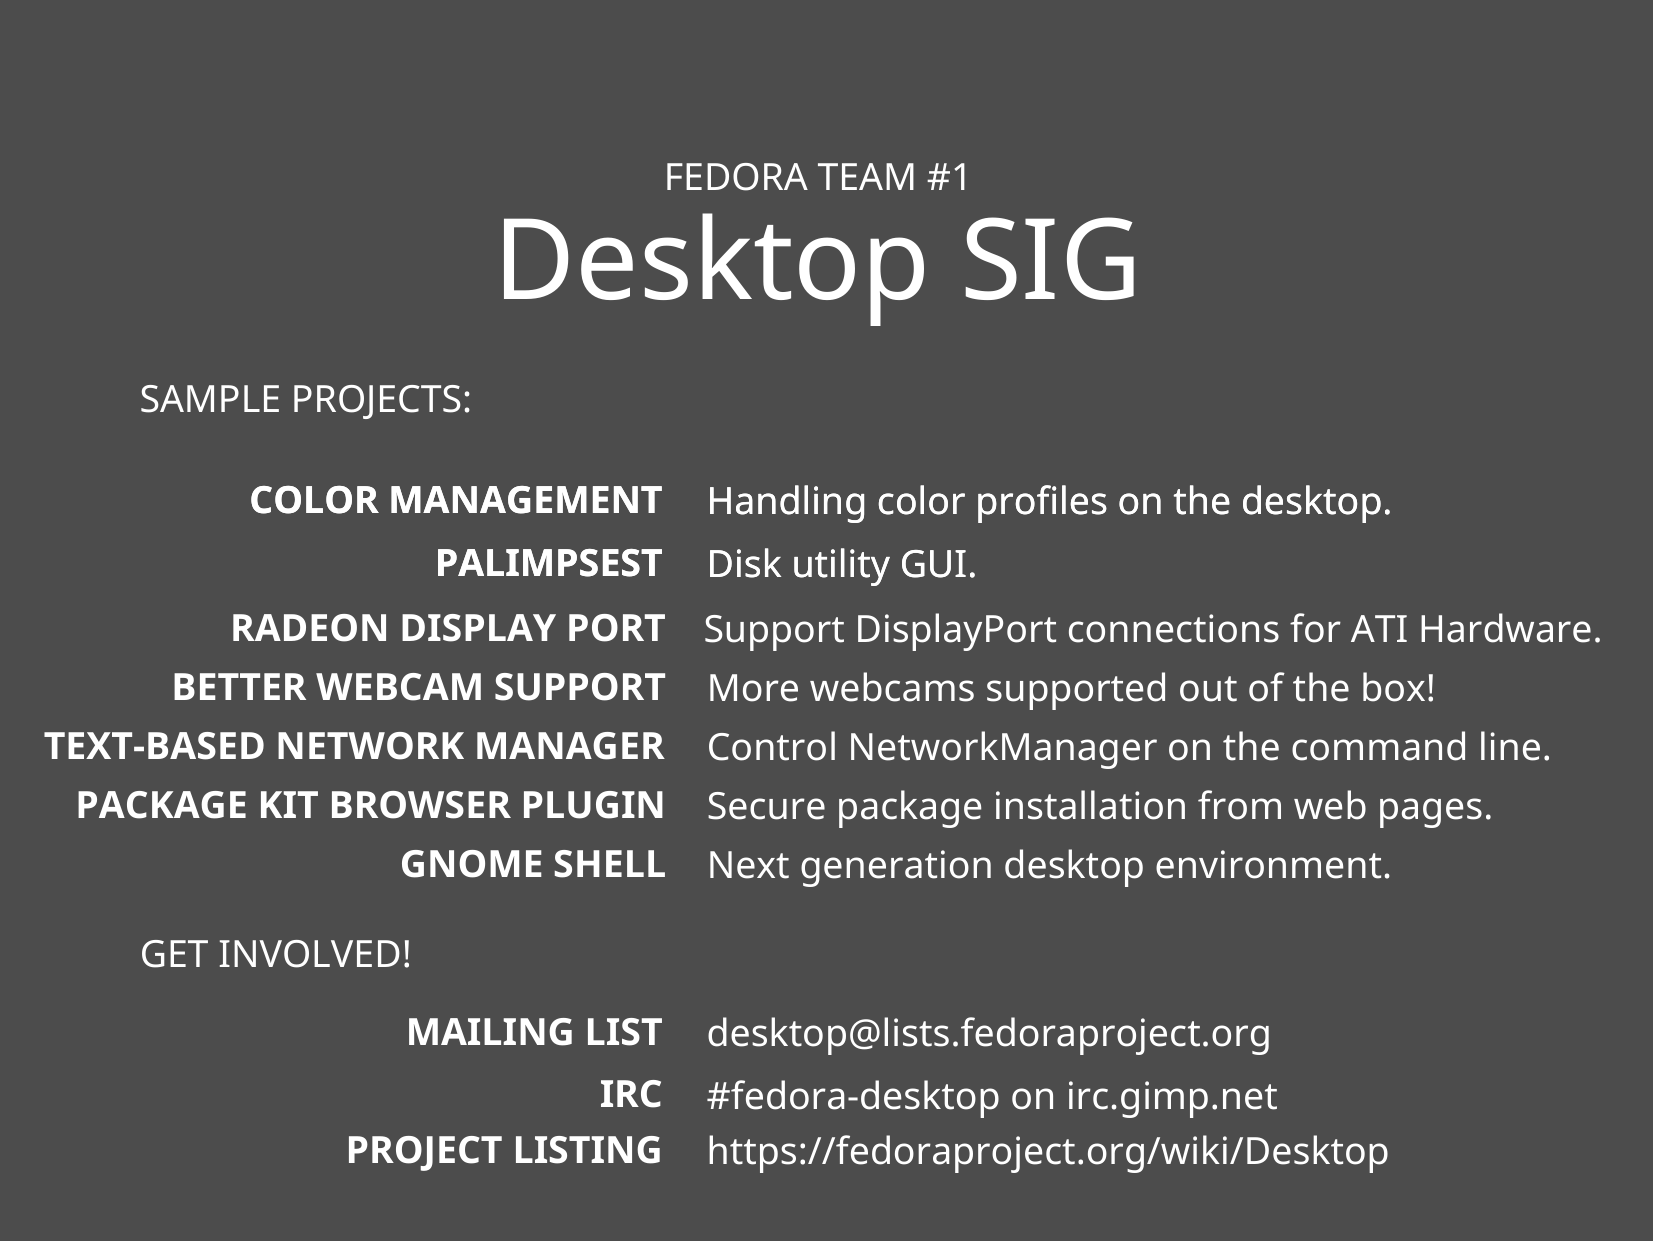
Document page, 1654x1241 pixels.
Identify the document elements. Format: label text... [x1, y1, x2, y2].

title BETTER WEBCAM SUPPORT [149, 644, 667, 736]
title desktop@lists.fedoraproject.org [706, 1005, 1437, 1066]
title PACKAGE KIT BROWSER PLUGIN [37, 762, 667, 854]
title Support DisplayPort connections for ATI Hardware. [703, 586, 1653, 678]
title Disk utility GUI. [706, 534, 1270, 613]
title #fedora-desktop on irc.gimp.net [706, 1066, 1426, 1123]
title MAILING LIST [236, 1004, 664, 1066]
title Handling color profiles on the desktop. [706, 474, 1437, 534]
title GET INVOLVED! [139, 911, 703, 1003]
title PROJECT LISTING [236, 1122, 664, 1184]
title Next generation desktop environment. [706, 822, 1437, 914]
title COLOR MANAGEMENT [236, 472, 664, 534]
title RADEON DISPLAY PORT [199, 585, 667, 644]
title TEXT-BASED NETWORK MANAGER [0, 703, 666, 795]
title IRC [274, 1066, 664, 1122]
title https://fedoraproject.org/wiki/Desktop [706, 1123, 1538, 1184]
title GNOME SHELL [274, 821, 667, 911]
title Control NetworkManager on the command line. [706, 704, 1576, 763]
title Desktop SIG [112, 226, 1524, 371]
title SAMPLE PROJECTS: [139, 371, 703, 448]
title Secure package installation from web pages. [706, 763, 1653, 855]
title More webcams supported out of the box! [706, 645, 1653, 737]
title PALIMPSEST [274, 534, 664, 611]
title FEDORA TEAM #1 [112, 134, 1524, 226]
